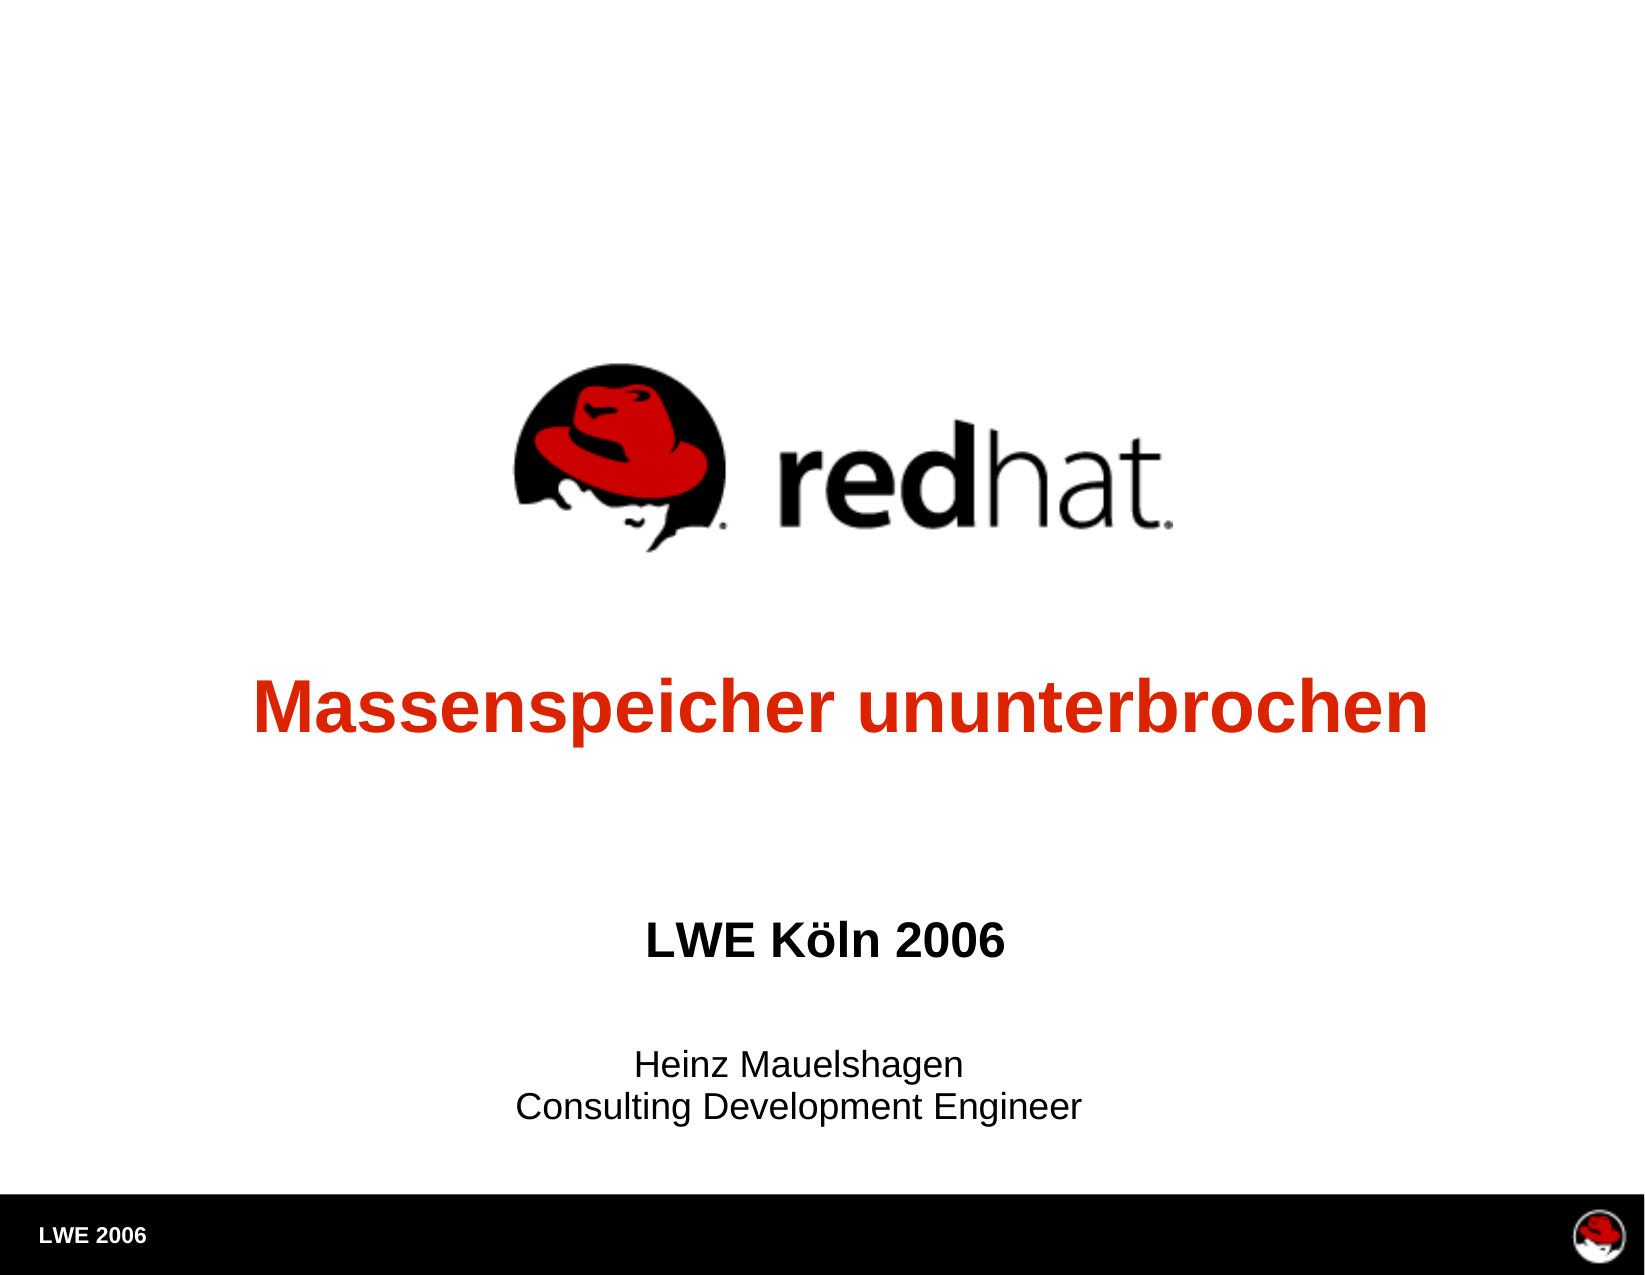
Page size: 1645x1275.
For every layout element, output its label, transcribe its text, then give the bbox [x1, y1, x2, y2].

picture [1568, 1206, 1631, 1270]
text_box LWE Köln 2006 [572, 912, 1079, 976]
text_box Massenspeicher ununterbrochen [399, 664, 1284, 876]
text_box LWE 2006 [38, 1222, 382, 1252]
text_box [0, 1195, 1645, 1275]
text_box Heinz Mauelshagen Consulting Development Engineer [514, 1043, 1084, 1138]
picture [511, 362, 1173, 580]
